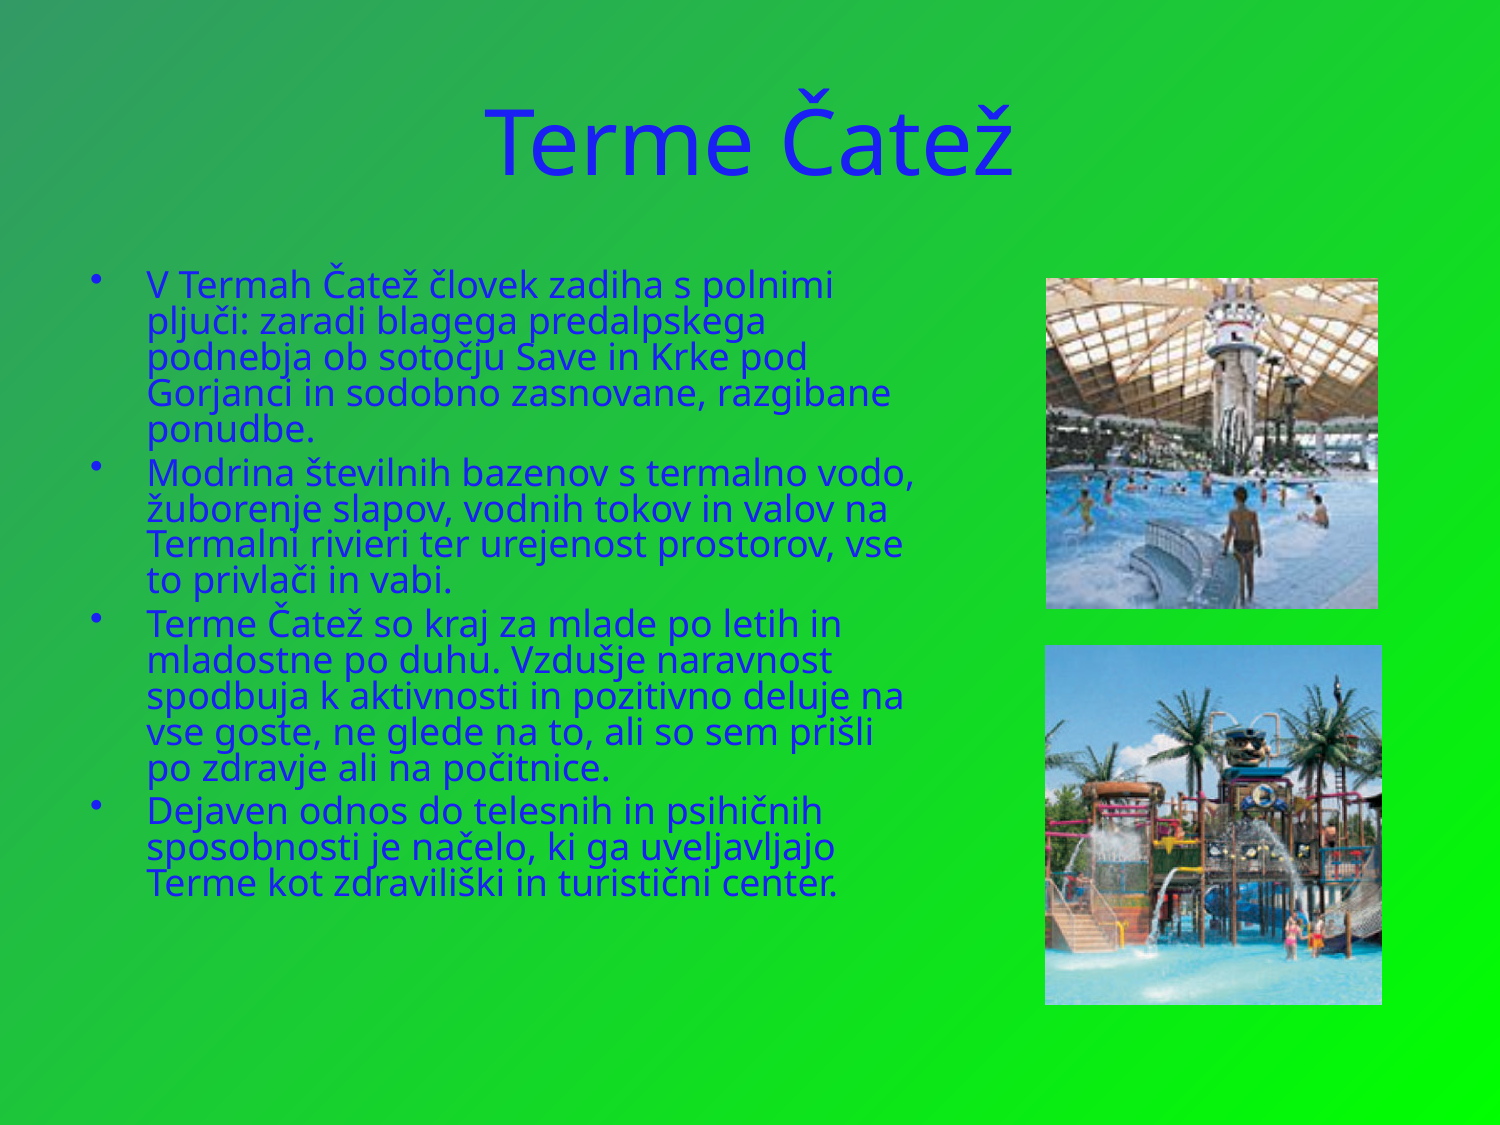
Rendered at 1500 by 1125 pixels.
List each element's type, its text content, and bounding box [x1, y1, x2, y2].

picture [1046, 278, 1378, 609]
title Terme Čatež [75, 45, 1425, 233]
list V Termah Čatež človek zadiha s polnimi pljuči: zaradi blagega predalpskega podnebja ob sotočju Save in Krke pod Gorjanci in sodobno zasnovane, razgibane ponudbe. Modrina številnih bazenov s termalno vodo, žuborenje slapov, vodnih tokov in valov na Termalni rivieri ter urejenost prostorov, vse to privlači in vabi. Terme Čatež so kraj za mlade po letih in mladostne po duhu. Vzdušje naravnost spodbuja k aktivnosti in pozitivno deluje na vse goste, ne glede na to, ali so sem prišli po zdravje ali na počitnice. Dejaven odnos do telesnih in psihičnih sposobnosti je načelo, ki ga uveljavljajo Terme kot zdraviliški in turistični center. [75, 262, 939, 1035]
picture [1045, 645, 1382, 1005]
